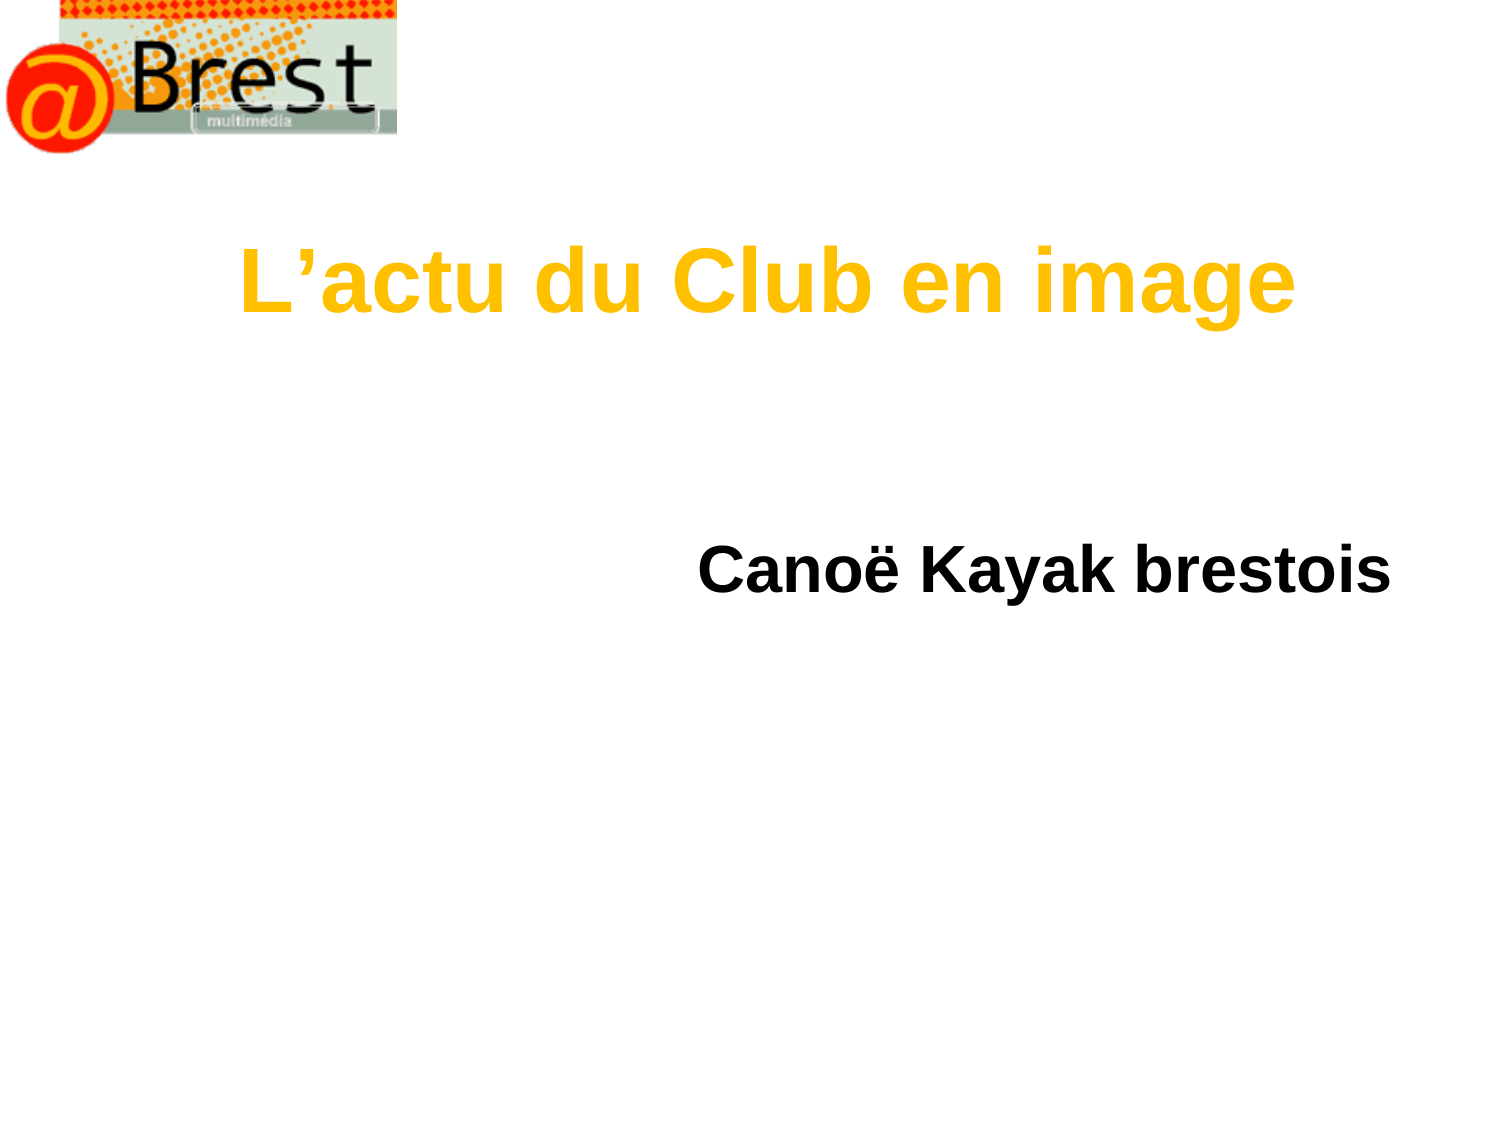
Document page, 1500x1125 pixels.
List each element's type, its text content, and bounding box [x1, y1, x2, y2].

picture [0, 0, 397, 157]
title L’actu du Club en image [93, 187, 1444, 375]
list Canoë Kayak brestois [58, 433, 1409, 1013]
